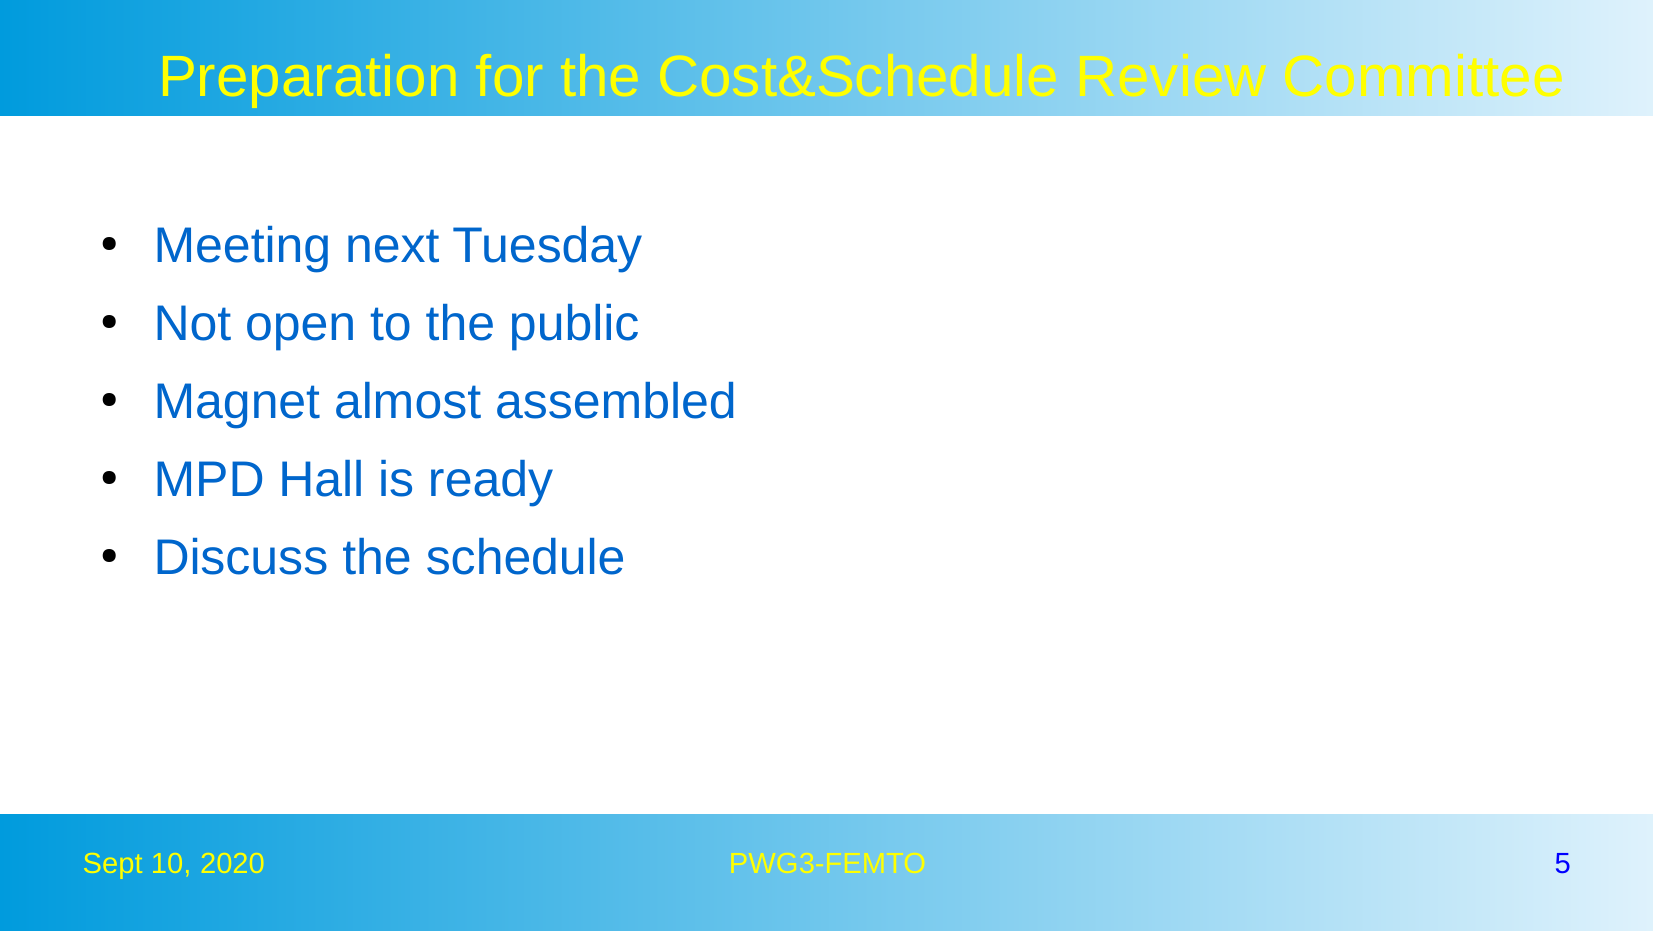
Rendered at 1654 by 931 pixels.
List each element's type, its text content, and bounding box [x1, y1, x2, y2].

list Meeting next Tuesday Not open to the public Magnet almost assembled MPD Hall is ready Discuss the schedule [82, 217, 1571, 758]
title Preparation for the Cost&Schedule Review Committee [82, 37, 1571, 116]
